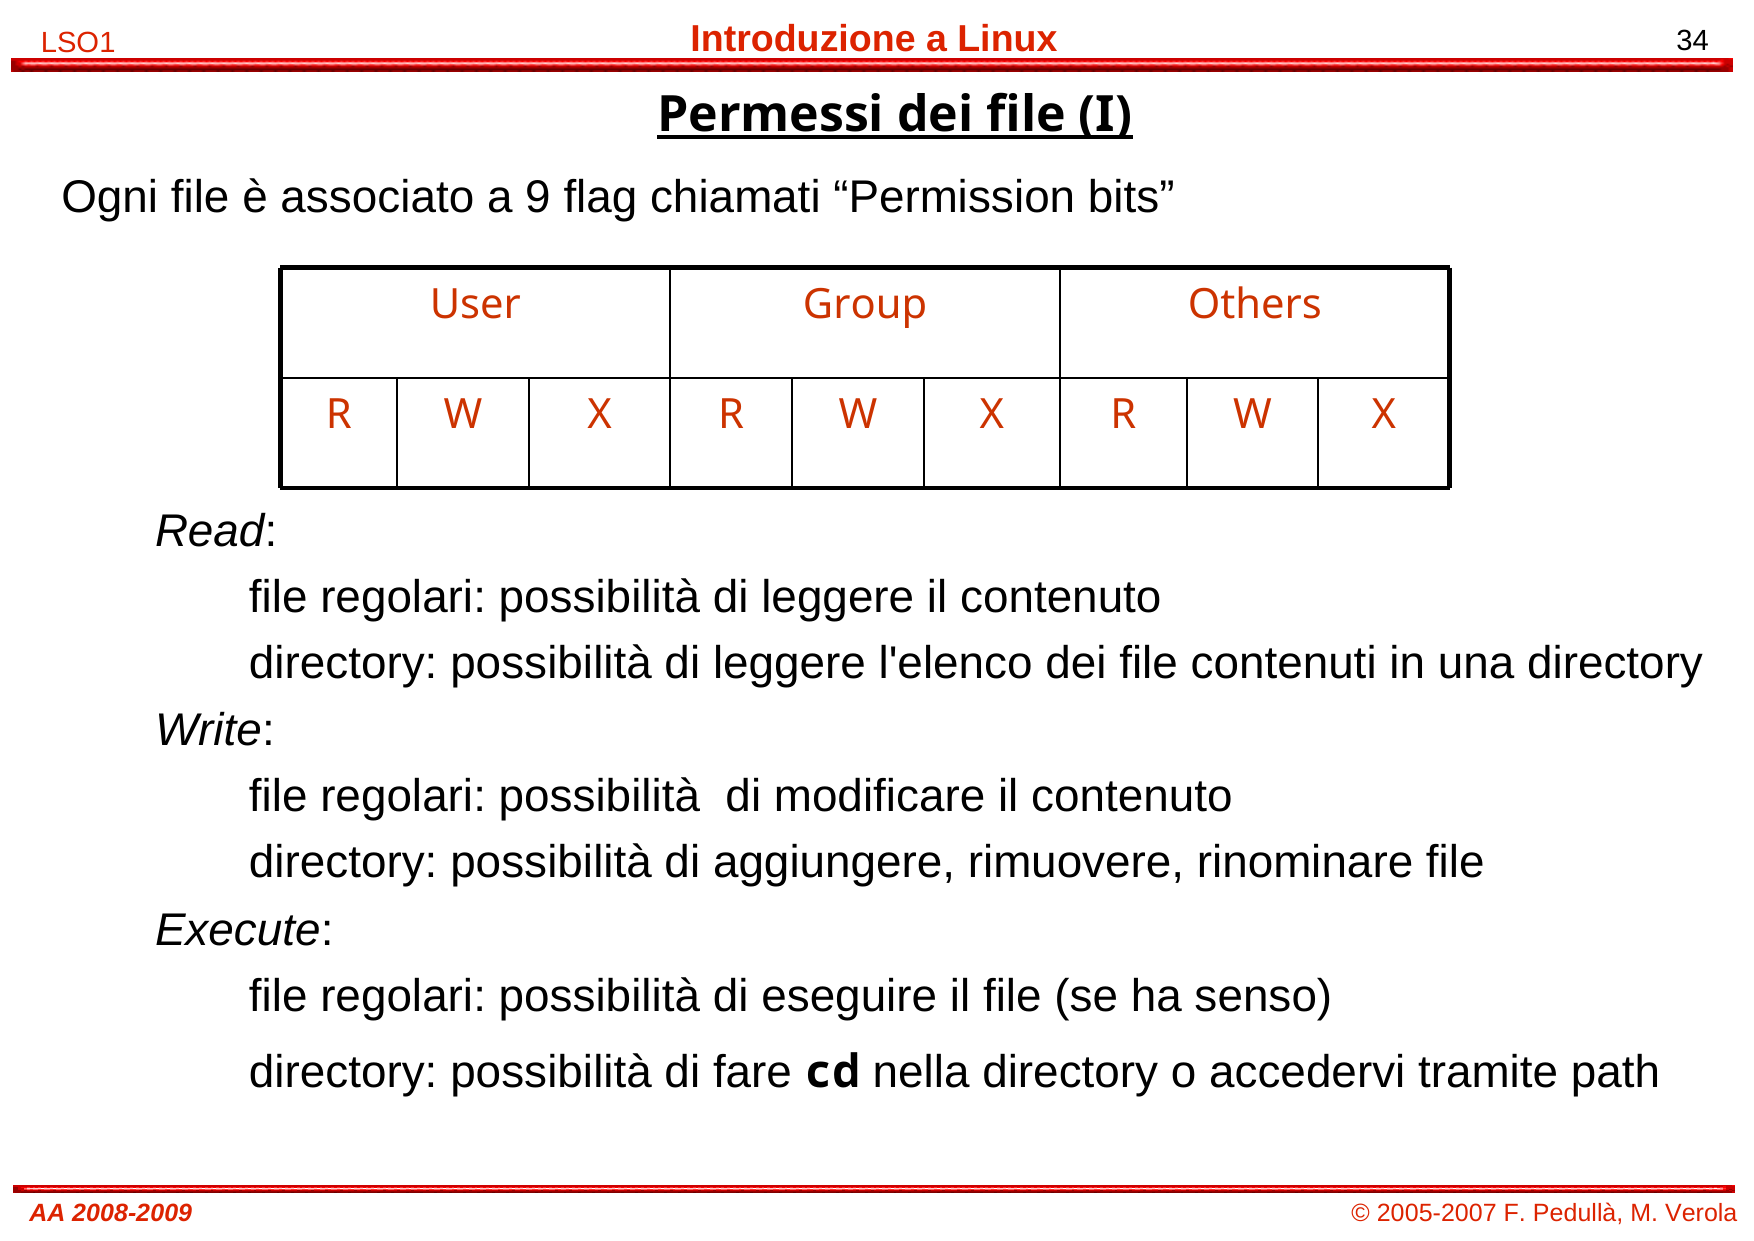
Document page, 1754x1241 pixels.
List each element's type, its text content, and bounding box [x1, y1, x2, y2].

list Ogni file è associato a 9 flag chiamati “Permission bits” Read: file regolari: possibilità di leggere il contenuto directory: possibilità di leggere l'elenco dei file contenuti in una directory Write: file regolari: possibilità di modificare il contenuto directory: possibilità di aggiungere, rimuovere, rinominare file Execute: file regolari: possibilità di eseguire il file (se ha senso) directory: possibilità di fare cd nella directory o accedervi tramite path [46, 159, 1721, 1241]
picture [1721, 1185, 1735, 1193]
picture [11, 58, 1733, 72]
list R [671, 379, 791, 486]
list User [283, 270, 669, 377]
list Group [671, 270, 1059, 377]
list R [283, 379, 396, 486]
list X [530, 379, 669, 486]
list R [1061, 379, 1186, 486]
picture [13, 1185, 46, 1193]
list Others [1061, 270, 1447, 377]
list W [793, 379, 923, 486]
list X [925, 379, 1059, 486]
list W [1188, 379, 1317, 486]
list W [398, 379, 528, 486]
list X [1319, 379, 1447, 486]
title Permessi dei file (I) [642, 66, 1224, 159]
